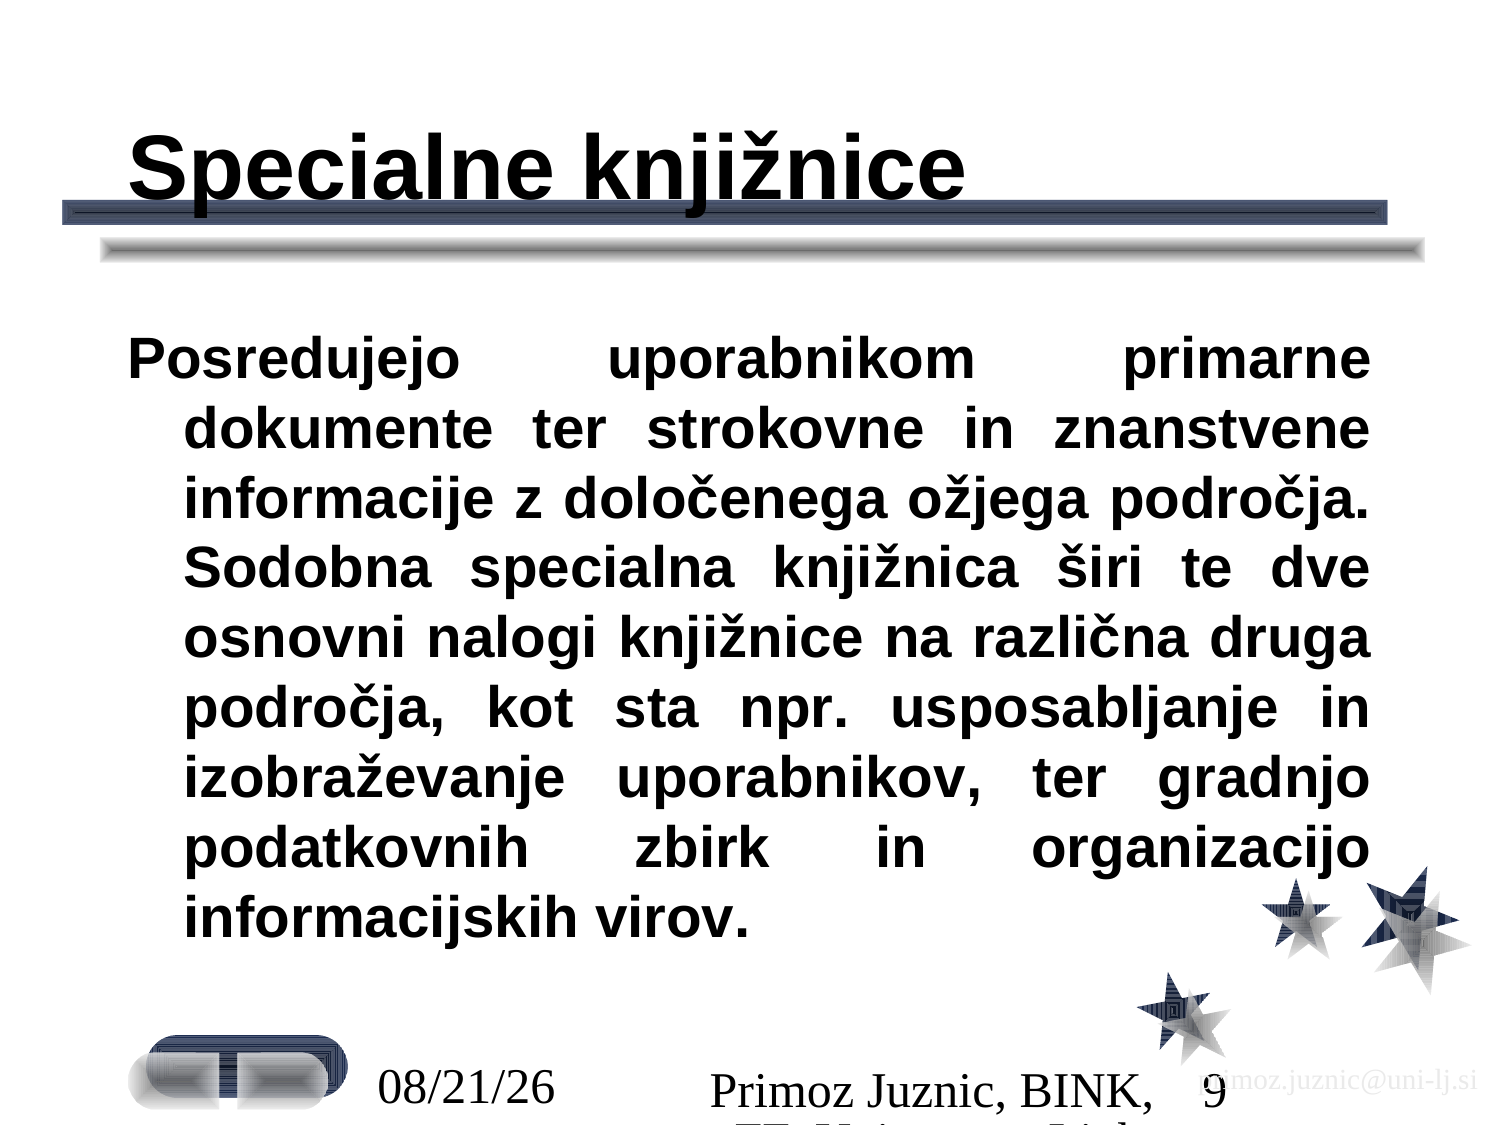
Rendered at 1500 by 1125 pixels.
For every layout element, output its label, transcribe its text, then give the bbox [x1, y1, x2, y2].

list Posredujejo uporabnikom primarne dokumente ter strokovne in znanstvene informacije z določenega ožjega področja. Sodobna specialna knjižnica širi te dve osnovni nalogi knjižnice na različna druga področja, kot sta npr. usposabljanje in izobraževanje uporabnikov, ter gradnjo podatkovnih zbirk in organizacijo informacijskih virov. [112, 312, 1388, 988]
title Specialne knjižnice [112, 37, 1388, 225]
